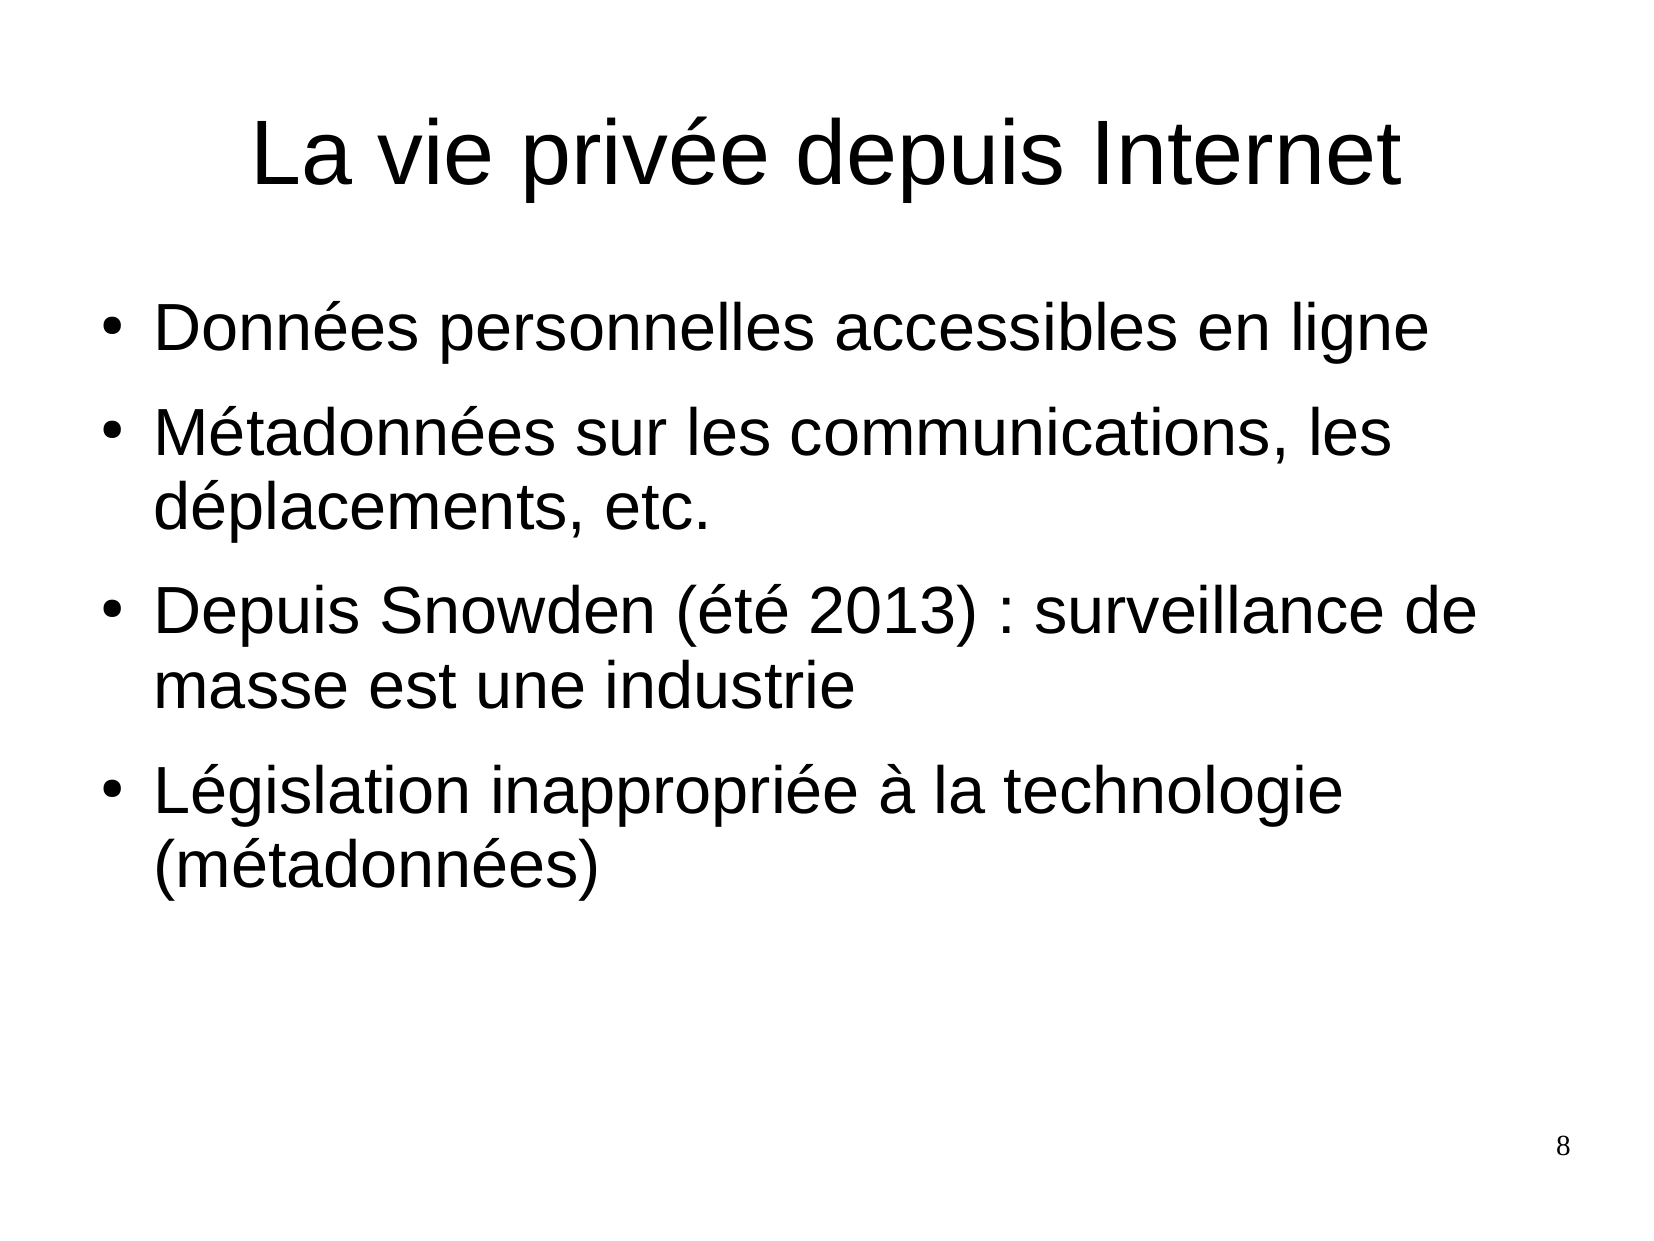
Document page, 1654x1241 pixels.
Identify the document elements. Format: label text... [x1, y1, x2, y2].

title La vie privée depuis Internet [82, 49, 1571, 257]
list Données personnelles accessibles en ligne Métadonnées sur les communications, les déplacements, etc. Depuis Snowden (été 2013) : surveillance de masse est une industrie Législation inappropriée à la technologie (métadonnées) [82, 290, 1538, 1010]
